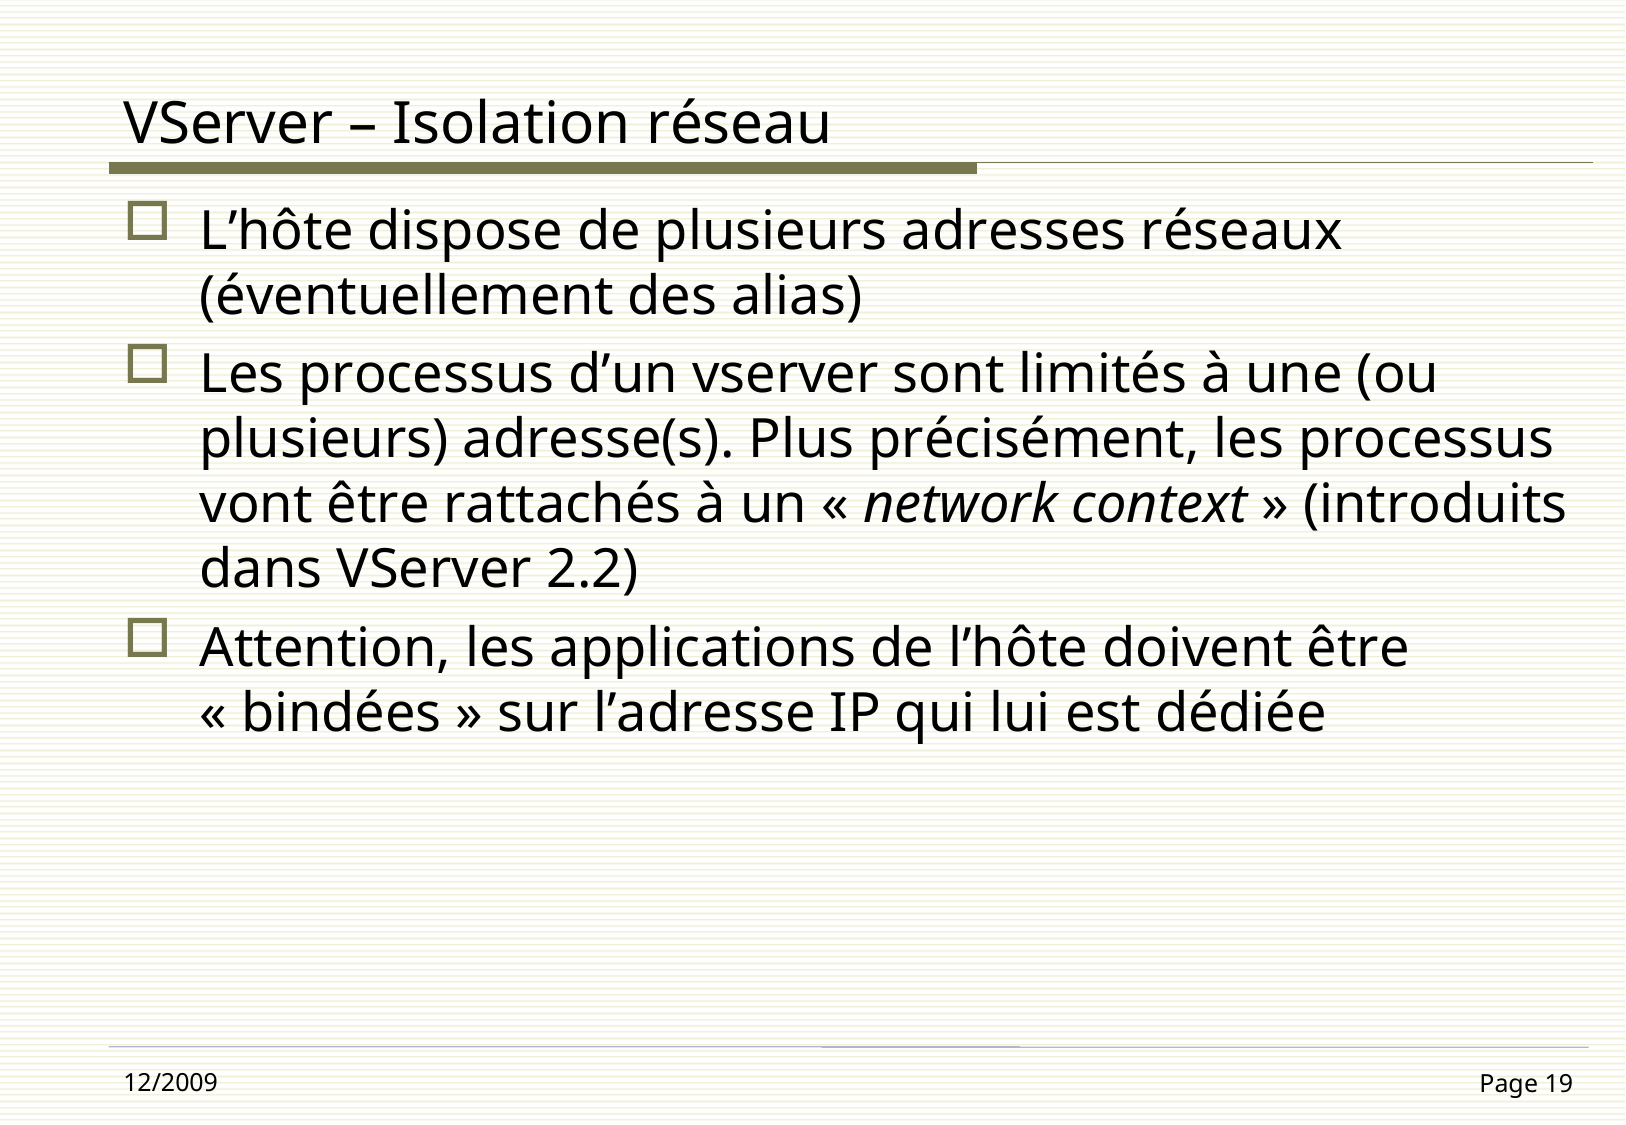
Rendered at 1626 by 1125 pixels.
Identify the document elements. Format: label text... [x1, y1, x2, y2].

picture [0, 0, 1626, 1125]
list L’hôte dispose de plusieurs adresses réseaux (éventuellement des alias)‏ Les processus d’un vserver sont limités à une (ou plusieurs) adresse(s). Plus précisément, les processus vont être rattachés à un « network context » (introduits dans VServer 2.2)‏ Attention, les applications de l’hôte doivent être « bindées » sur l’adresse IP qui lui est dédiée [108, 187, 1595, 1035]
title VServer – Isolation réseau [108, 12, 1596, 163]
